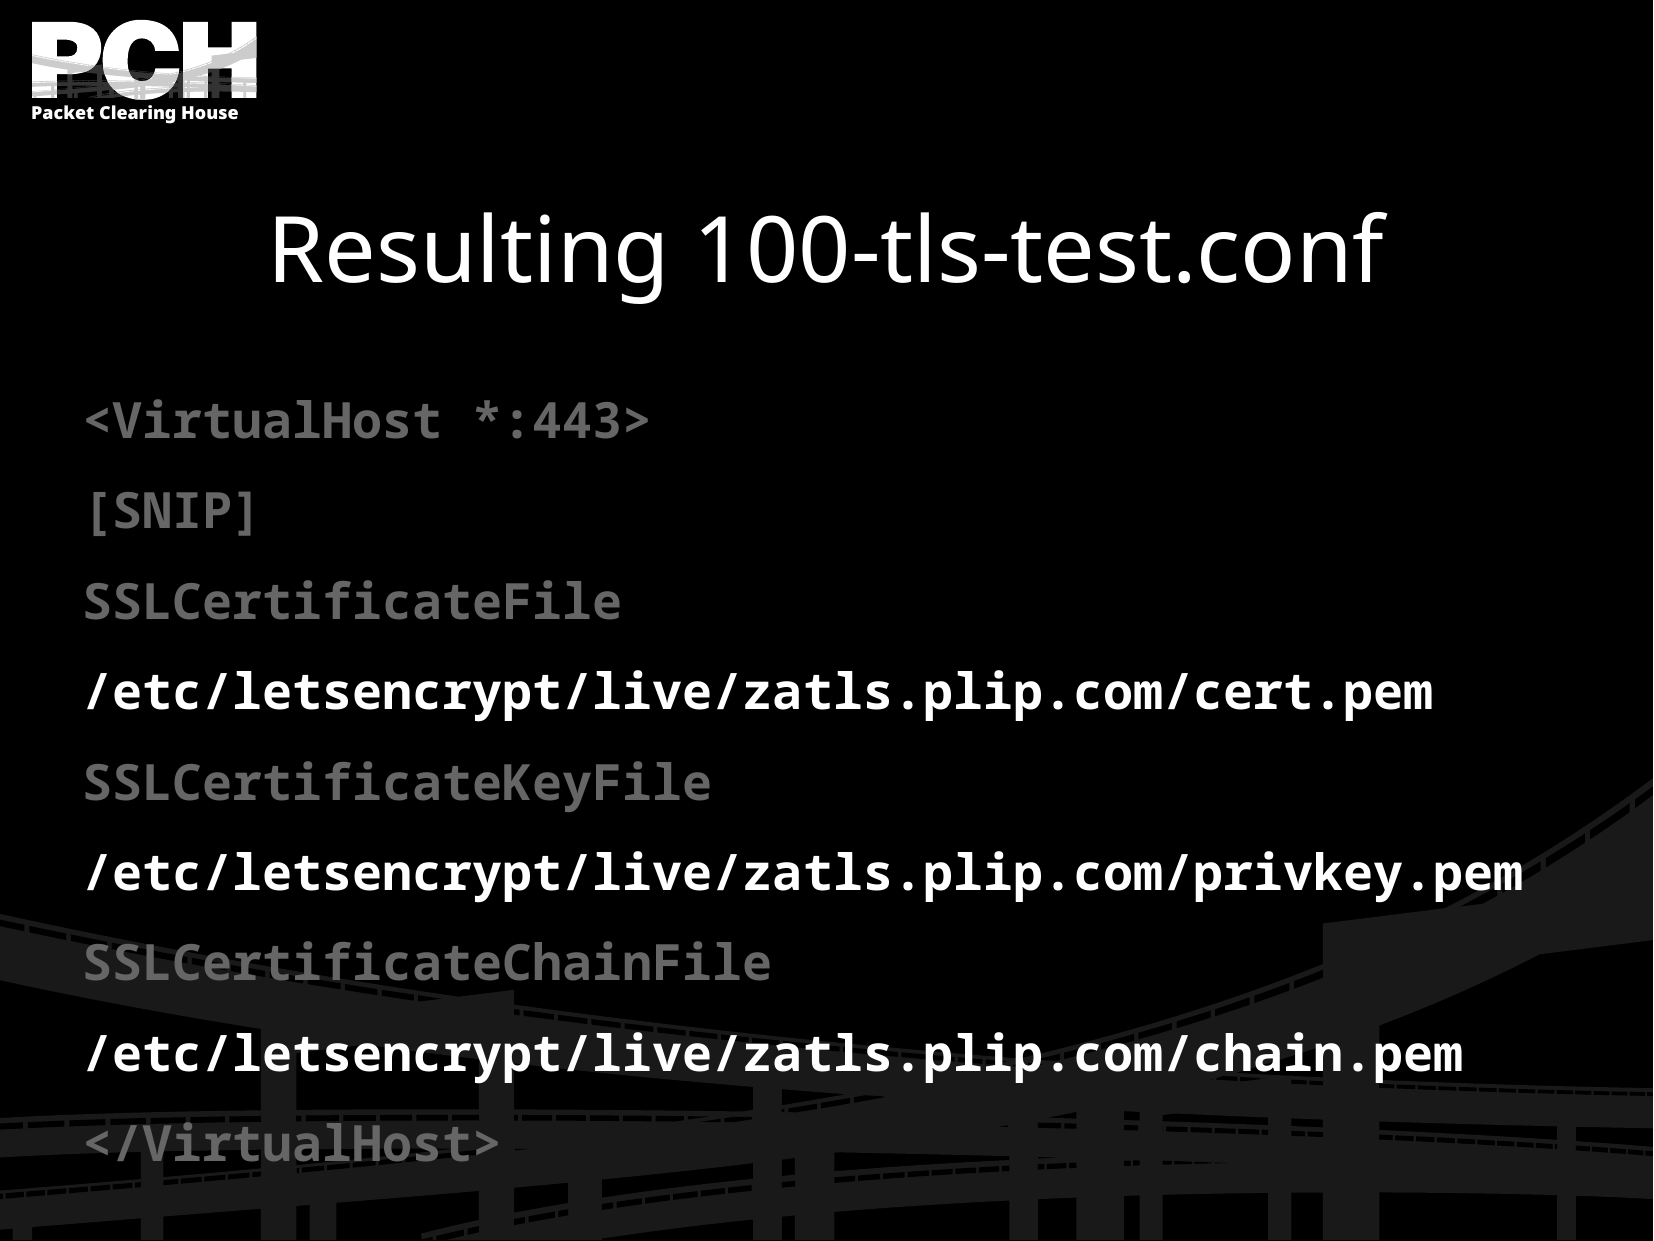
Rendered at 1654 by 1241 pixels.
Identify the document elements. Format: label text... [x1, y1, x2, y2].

title Resulting 100-tls-test.conf [0, 143, 1653, 352]
list <VirtualHost *:443> [SNIP] SSLCertificateFile /etc/letsencrypt/live/zatls.plip.com/cert.pem SSLCertificateKeyFile /etc/letsencrypt/live/zatls.plip.com/privkey.pem SSLCertificateChainFile /etc/letsencrypt/live/zatls.plip.com/chain.pem </VirtualHost> [82, 384, 1653, 1186]
